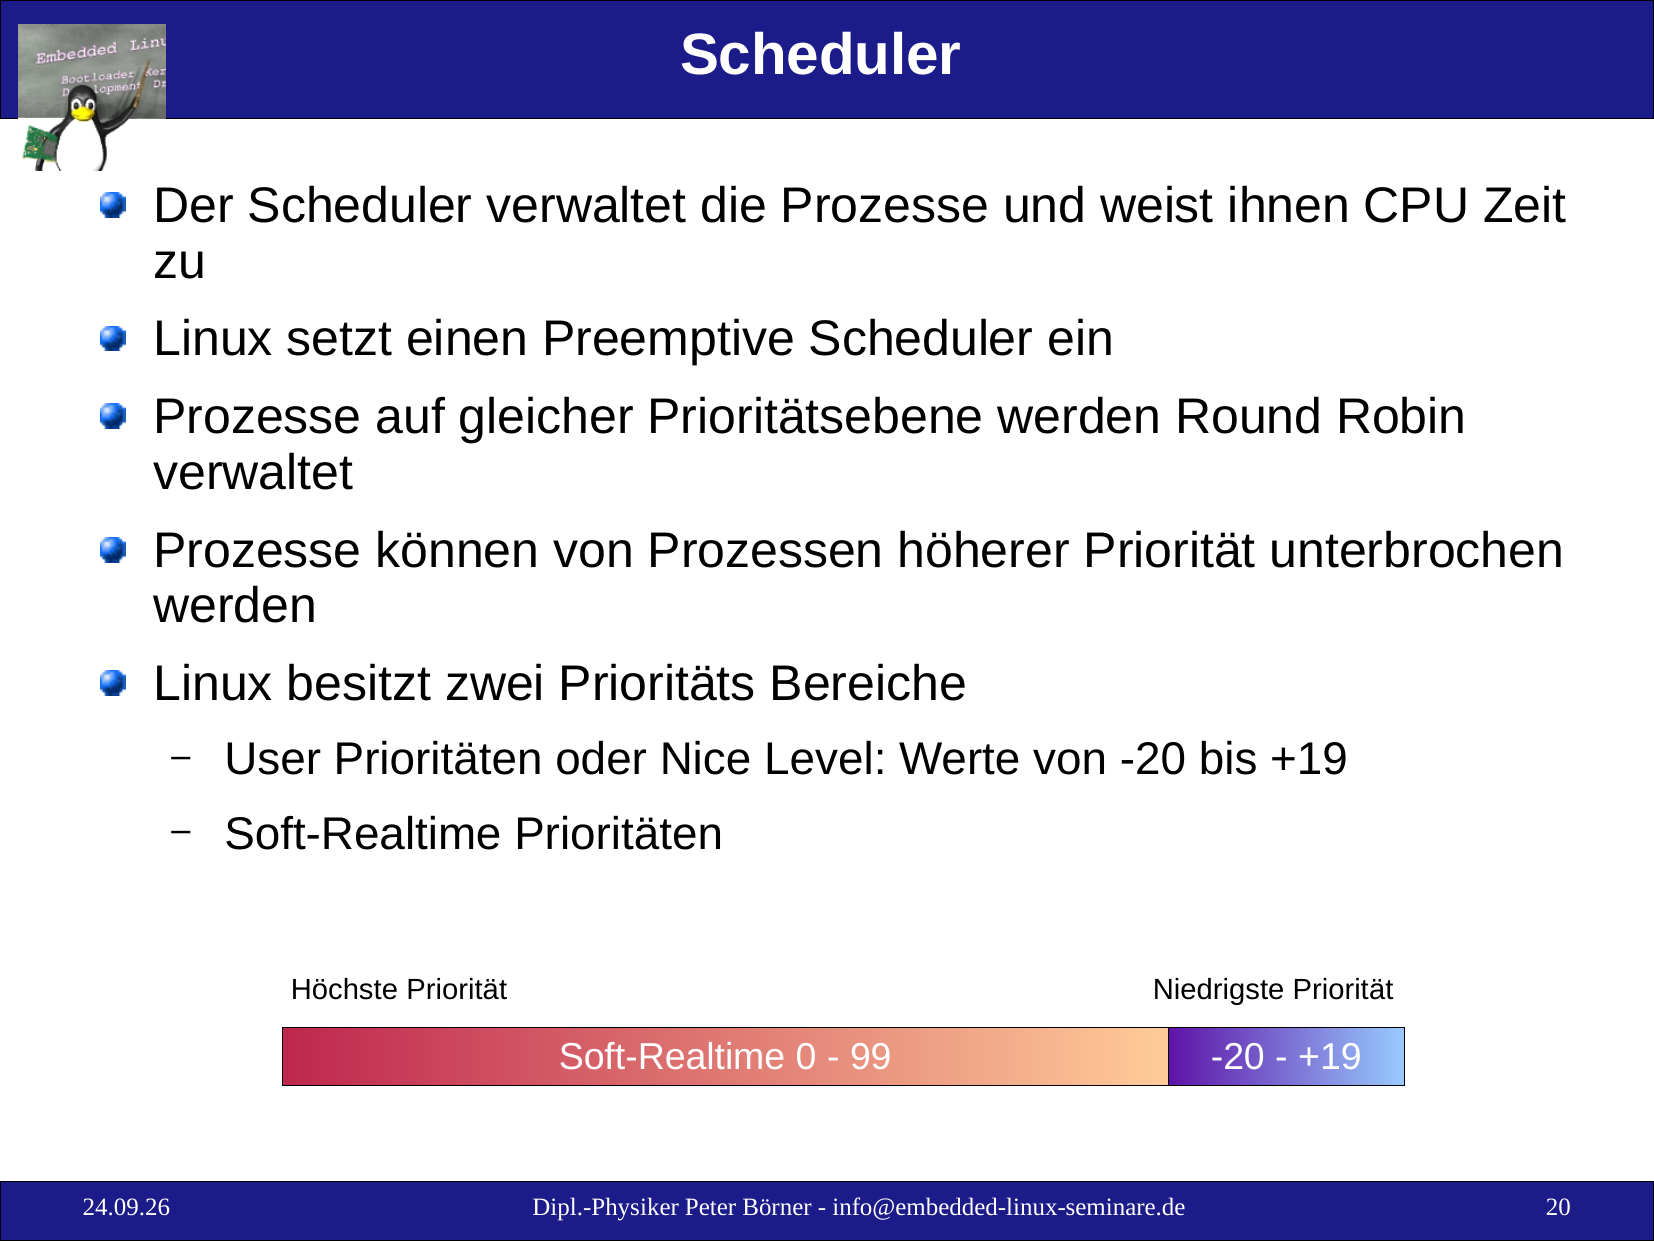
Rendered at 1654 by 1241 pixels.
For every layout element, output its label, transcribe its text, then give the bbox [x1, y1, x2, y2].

text_box Niedrigste Priorität [1138, 965, 1410, 1014]
text_box -20 - +19 [1168, 1027, 1405, 1086]
picture [18, 24, 166, 171]
text_box Soft-Realtime 0 - 99 [282, 1027, 1168, 1086]
text_box Höchste Priorität [276, 965, 523, 1014]
title Scheduler [76, 21, 1565, 87]
list Der Scheduler verwaltet die Prozesse und weist ihnen CPU Zeit zu Linux setzt einen Preemptive Scheduler ein Prozesse auf gleicher Prioritätsebene werden Round Robin verwaltet Prozesse können von Prozessen höherer Priorität unterbrochen werden Linux besitzt zwei Prioritäts Bereiche User Prioritäten oder Nice Level: Werte von -20 bis +19 Soft-Realtime Prioritäten [82, 177, 1571, 1144]
